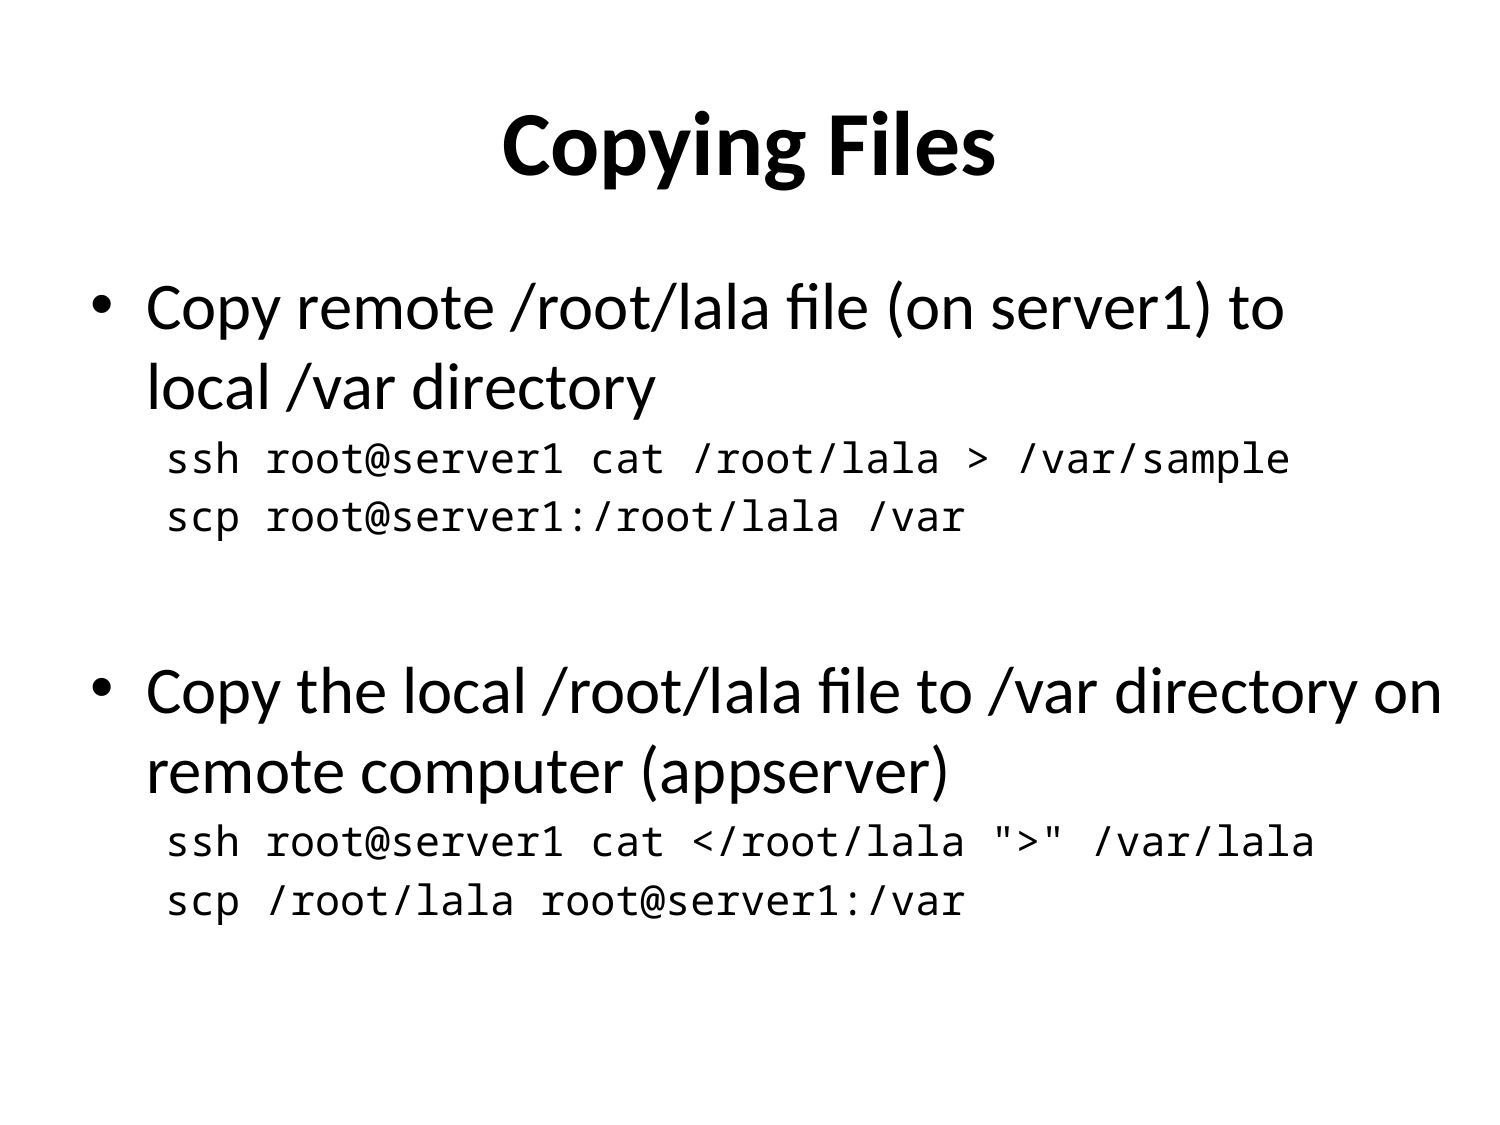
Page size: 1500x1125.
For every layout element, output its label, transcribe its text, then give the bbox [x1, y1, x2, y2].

title Copying Files [75, 45, 1425, 233]
list Copy remote /root/lala file (on server1) to local /var directory ssh root@server1 cat /root/lala > /var/sample scp root@server1:/root/lala /var Copy the local /root/lala file to /var directory on remote computer (appserver) ssh root@server1 cat </root/lala ">" /var/lala scp /root/lala root@server1:/var [75, 255, 1471, 1059]
